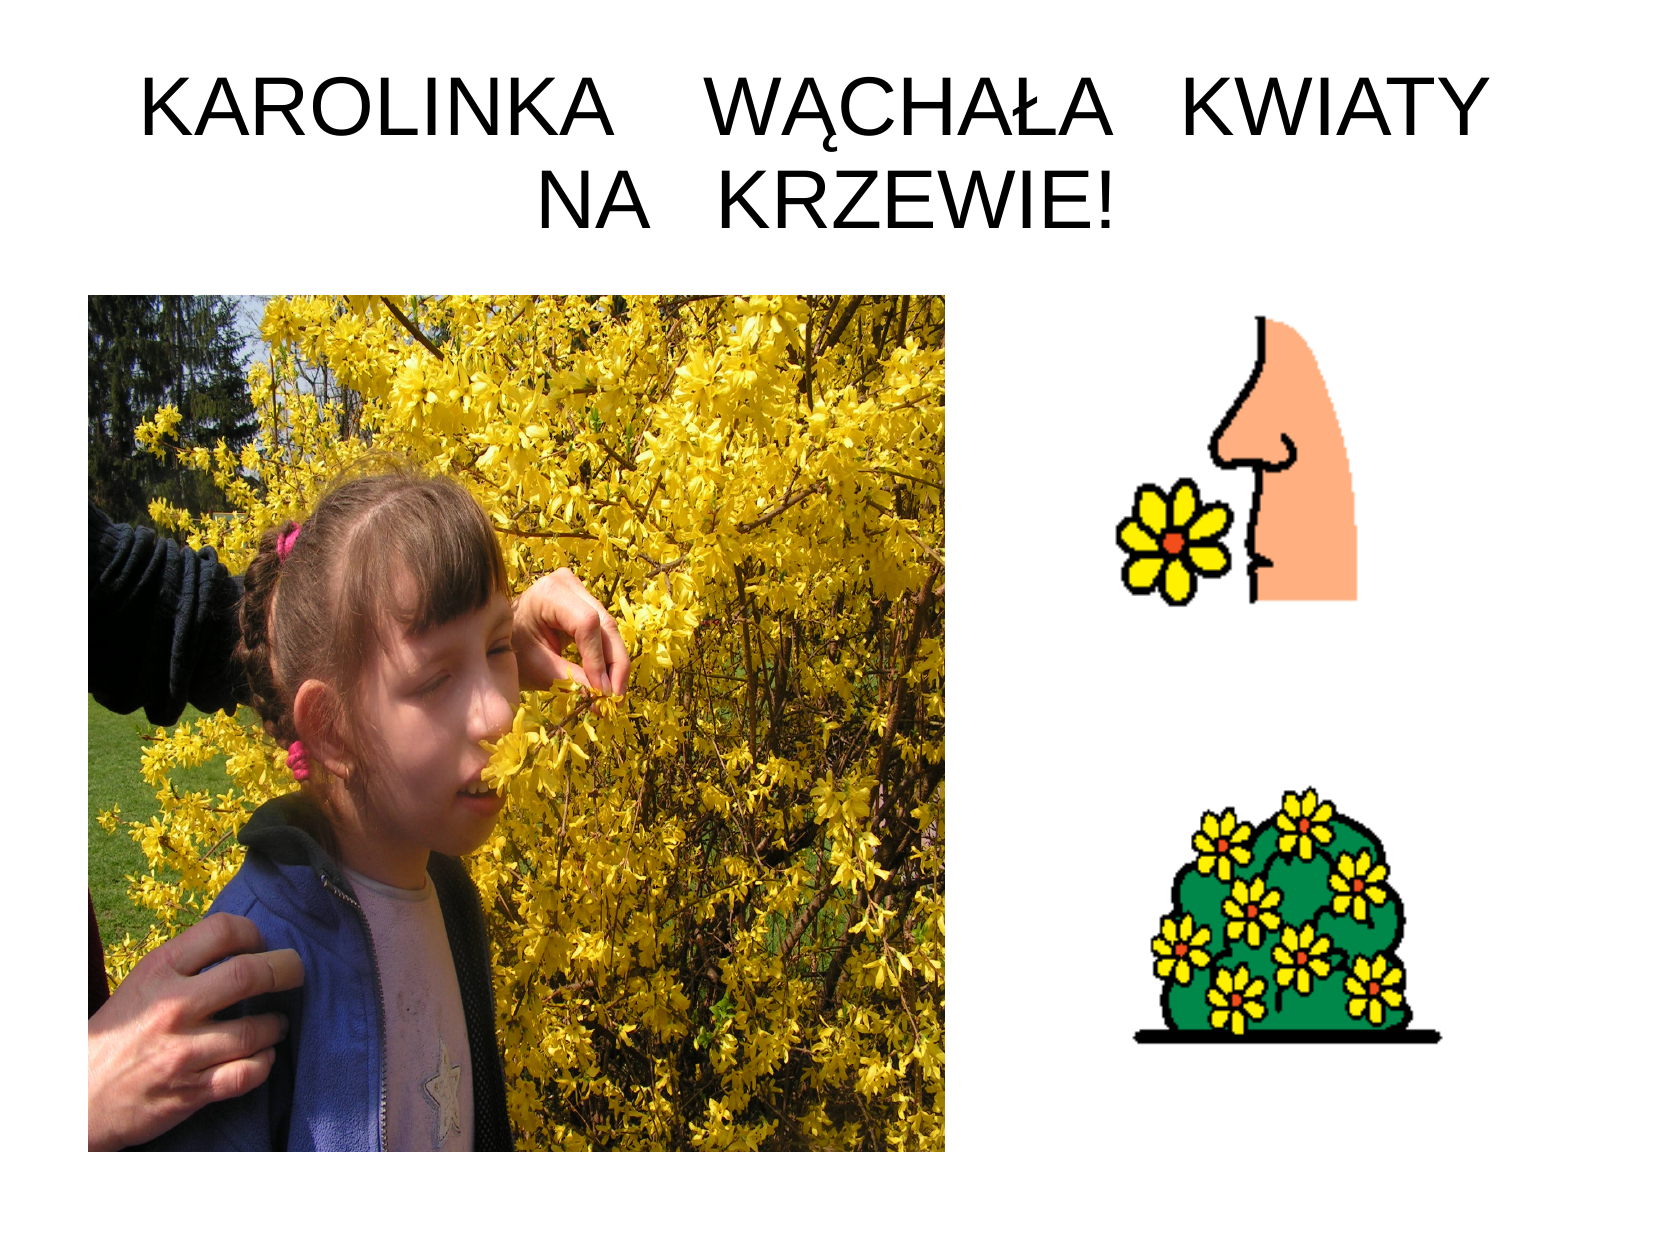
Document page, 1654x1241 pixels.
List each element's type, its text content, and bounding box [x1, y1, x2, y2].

picture [1062, 295, 1418, 621]
title KAROLINKA WĄCHAŁA KWIATY NA KRZEWIE! [82, 49, 1571, 257]
picture [88, 295, 945, 1152]
picture [1120, 679, 1506, 1063]
